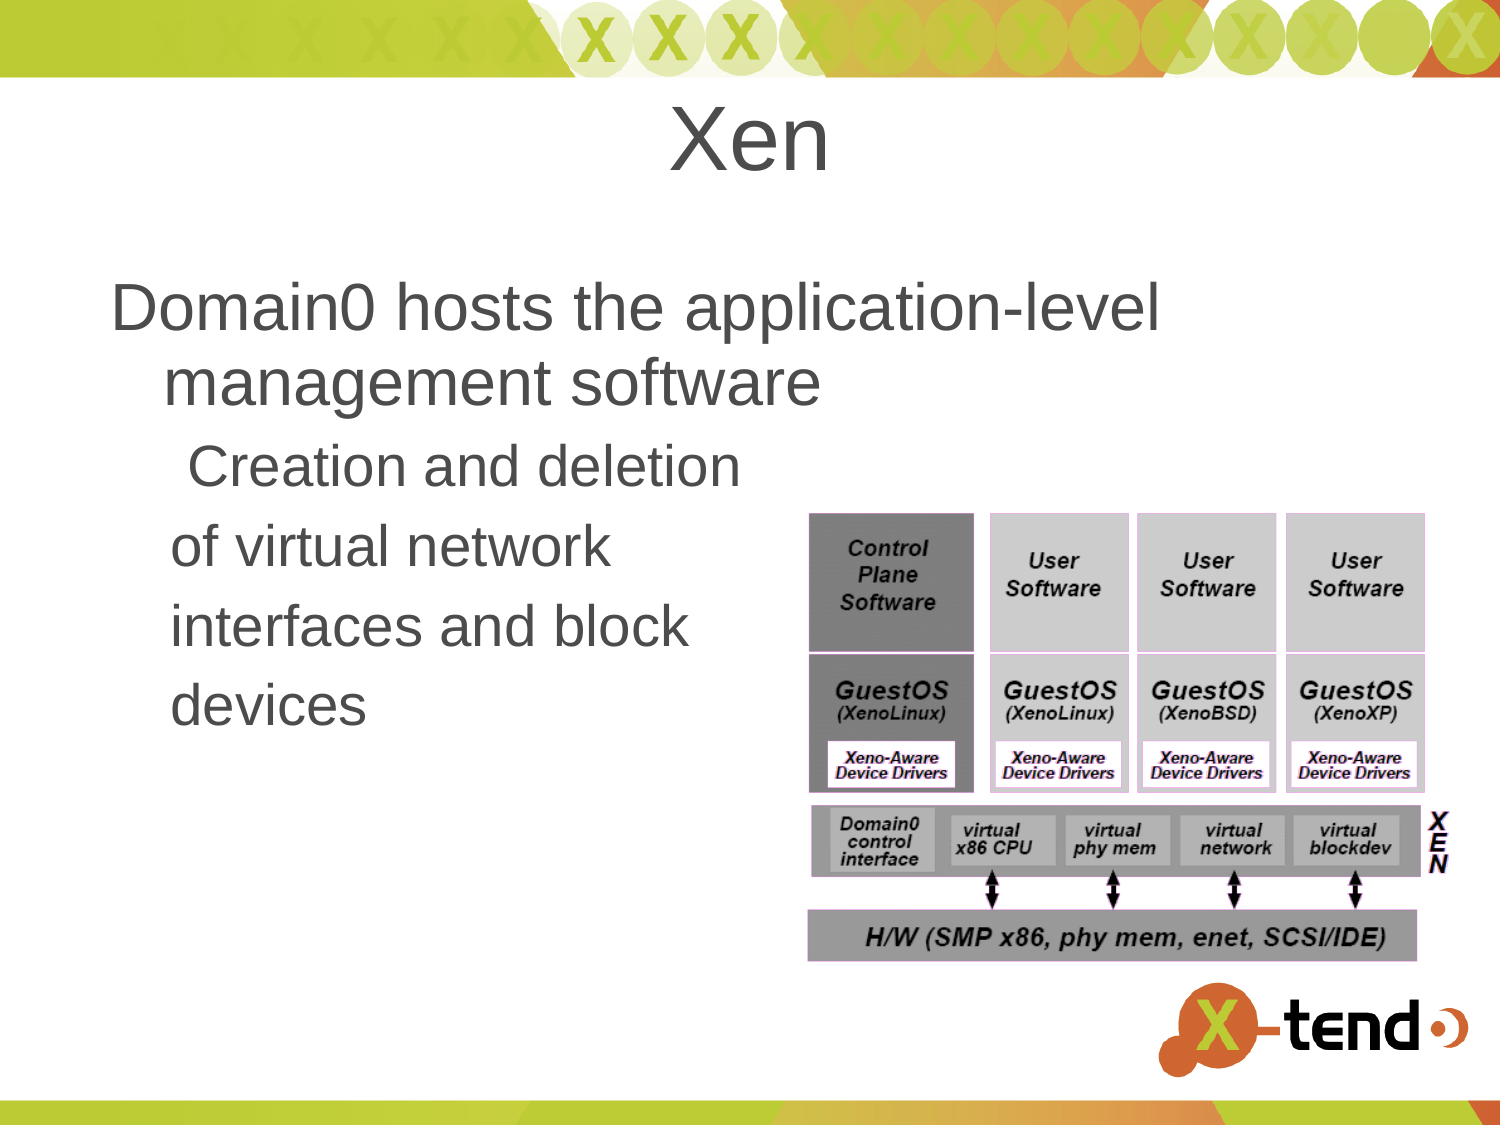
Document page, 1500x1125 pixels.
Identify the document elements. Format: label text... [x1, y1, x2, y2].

list Domain0 hosts the application-level management software Creation and deletion of virtual network interfaces and block devices [78, 262, 1476, 1113]
picture [0, 0, 1500, 1125]
title Xen [75, 45, 1426, 233]
